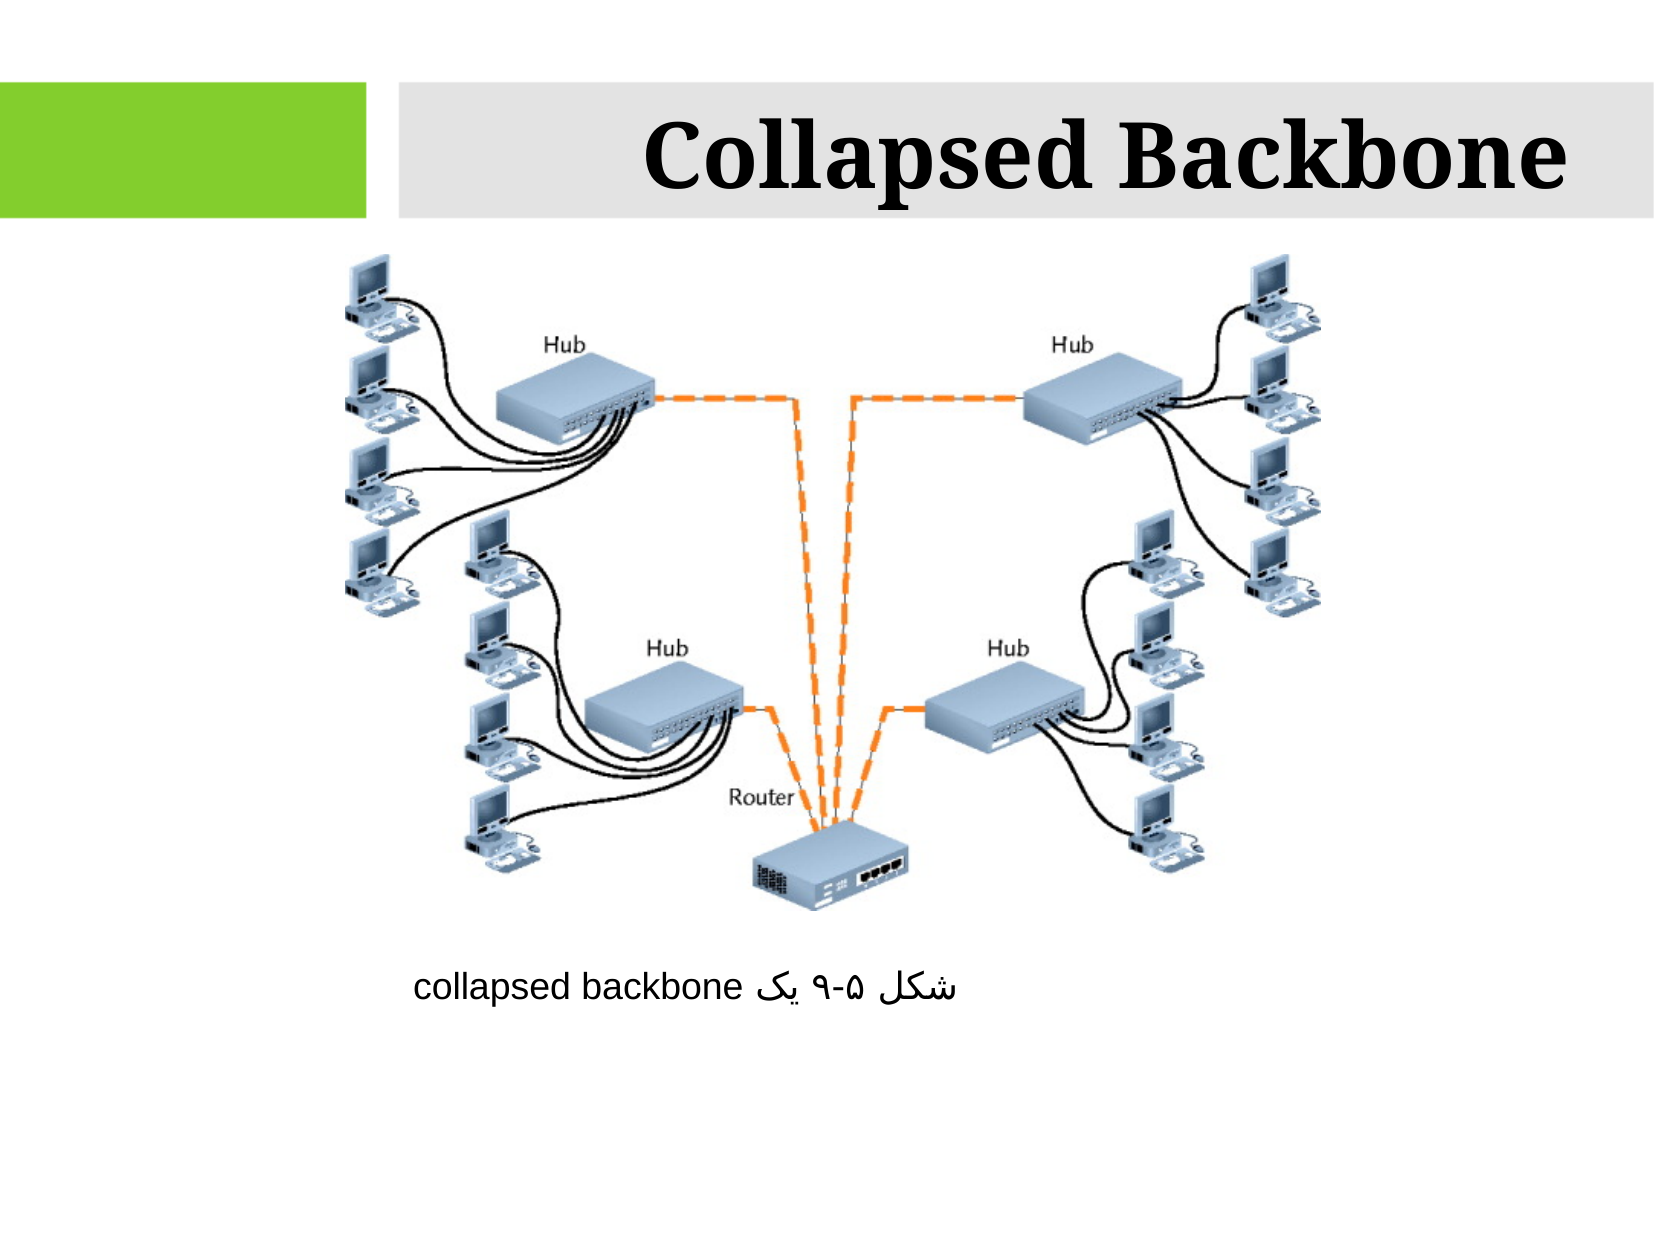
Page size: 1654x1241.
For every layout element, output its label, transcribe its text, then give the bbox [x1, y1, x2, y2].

picture [0, 0, 1654, 1241]
text_box شکل ۵-۹ یک collapsed backbone [320, 954, 1009, 1016]
title Collapsed Backbone [82, 49, 1571, 257]
